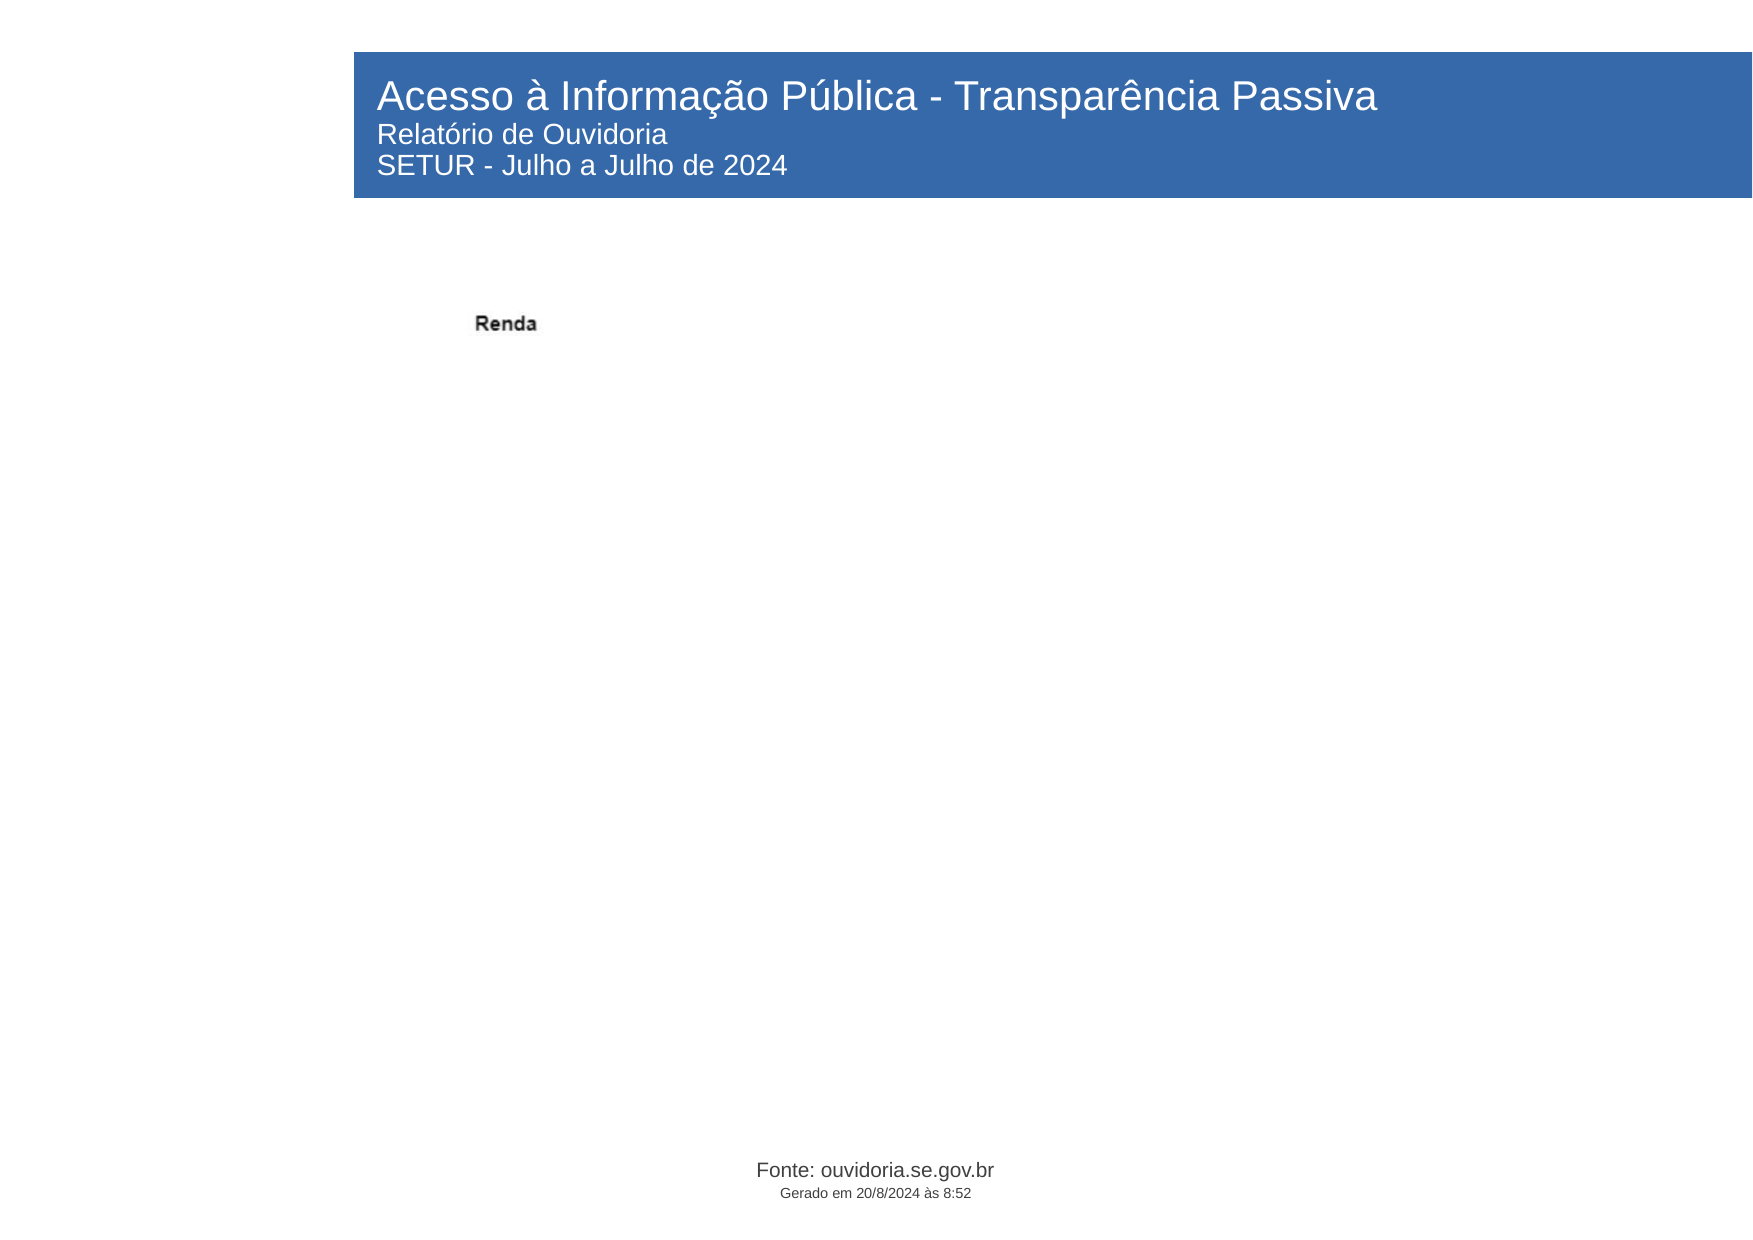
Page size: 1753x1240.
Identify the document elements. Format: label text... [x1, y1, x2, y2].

text_box [354, 52, 1752, 198]
text_box Gerado em 20/8/2024 às 8:52 [780, 1184, 999, 1208]
text_box Acesso à Informação Pública - Transparência Passiva Relatório de Ouvidoria SETUR - Julho a Julho de 2024 [376, 72, 1403, 186]
text_box Fonte: ouvidoria.se.gov.br [756, 1158, 1023, 1188]
text_box [227, 211, 1527, 1028]
